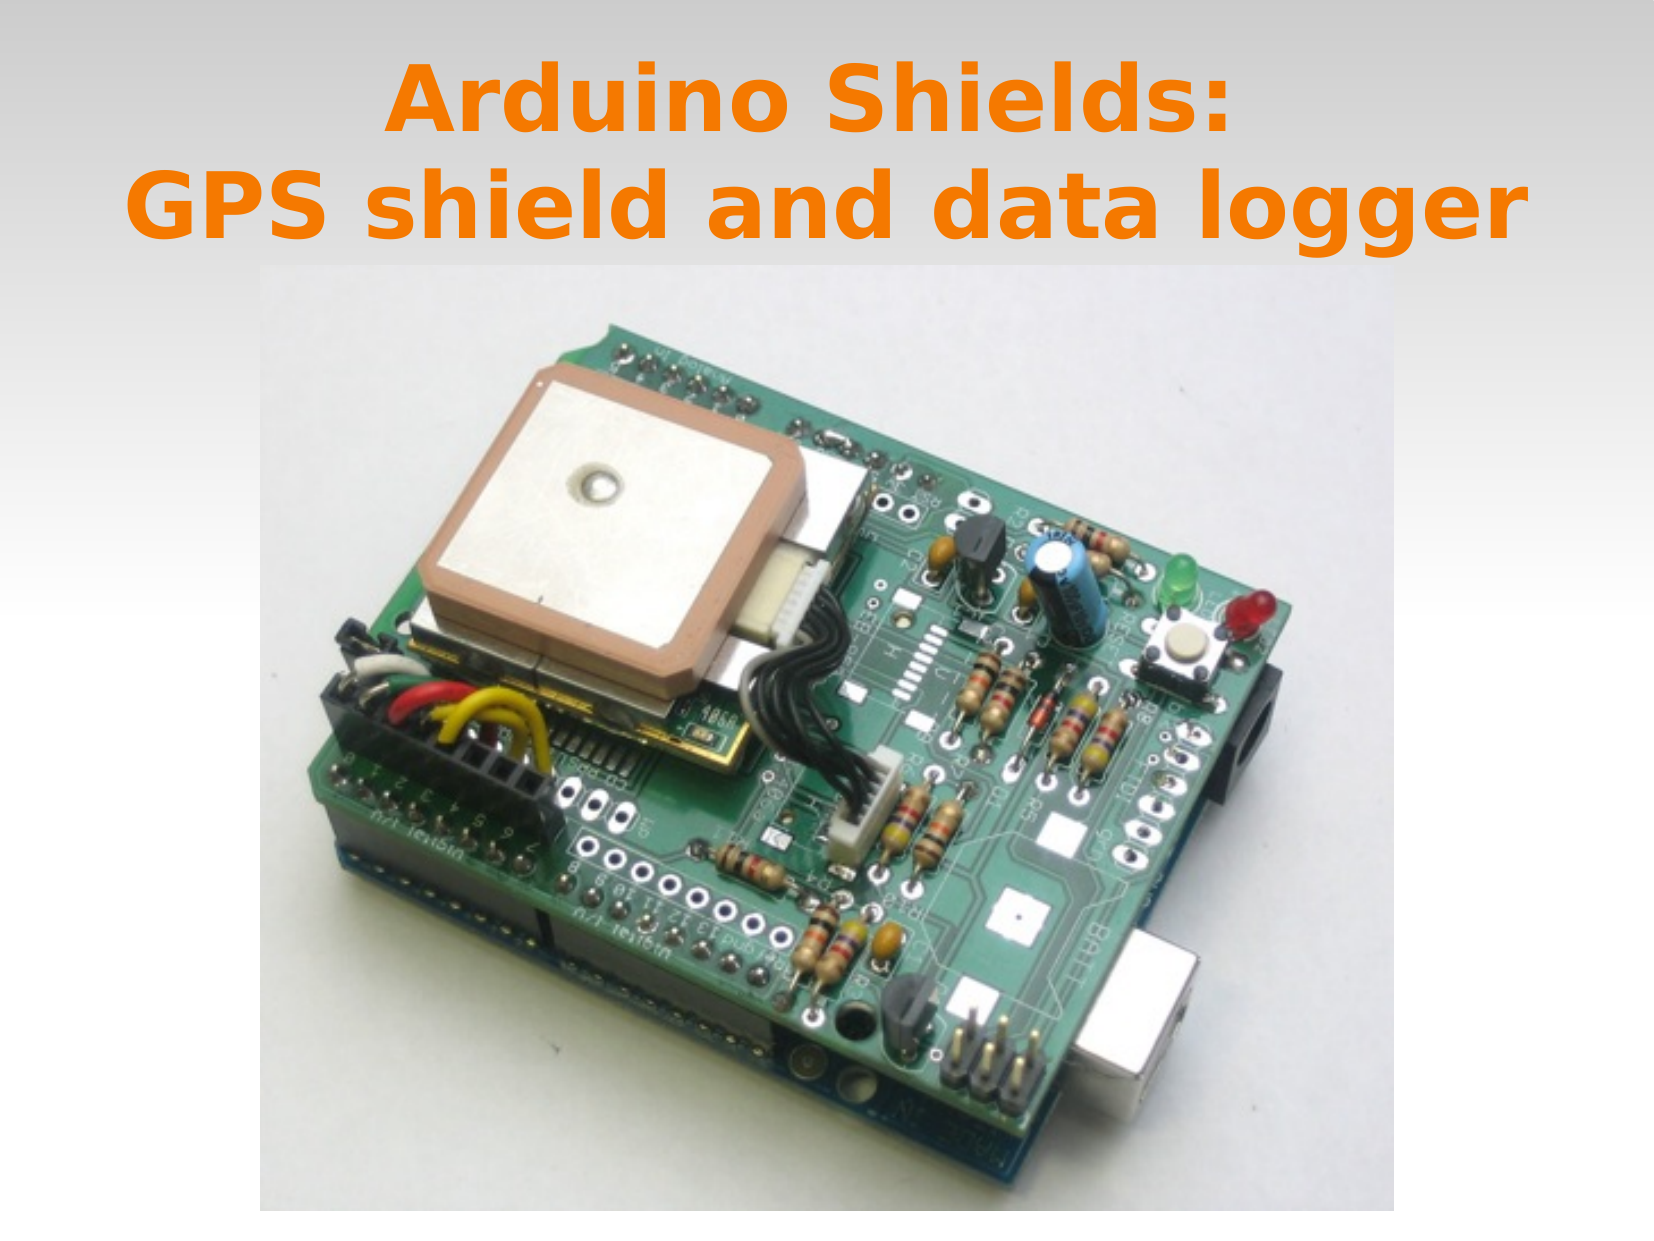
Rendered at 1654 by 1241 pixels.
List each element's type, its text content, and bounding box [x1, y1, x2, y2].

picture [260, 265, 1394, 1211]
title Arduino Shields: GPS shield and data logger [82, 45, 1571, 261]
